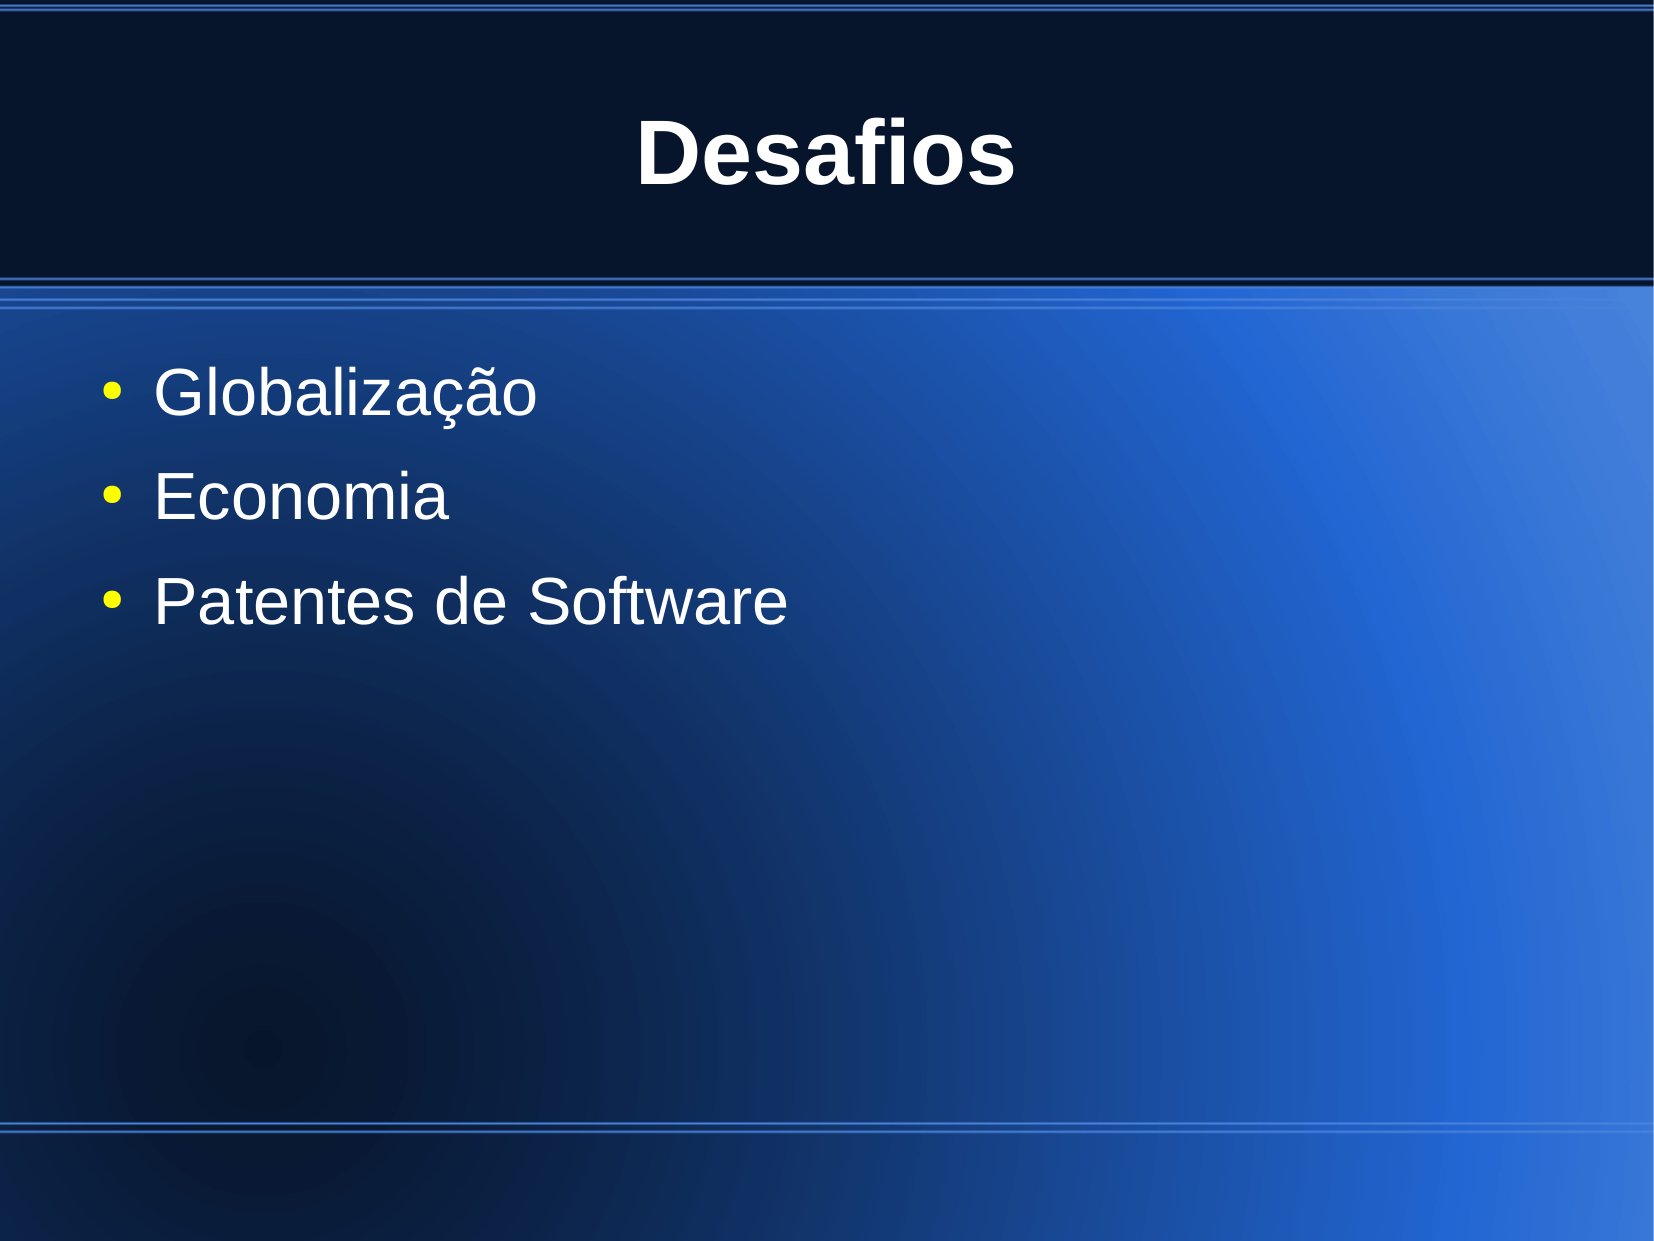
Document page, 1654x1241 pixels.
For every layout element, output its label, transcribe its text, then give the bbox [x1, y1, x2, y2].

picture [0, 0, 1654, 1241]
title Desafios [82, 56, 1571, 250]
list Globalização Economia Patentes de Software [82, 355, 1571, 1043]
